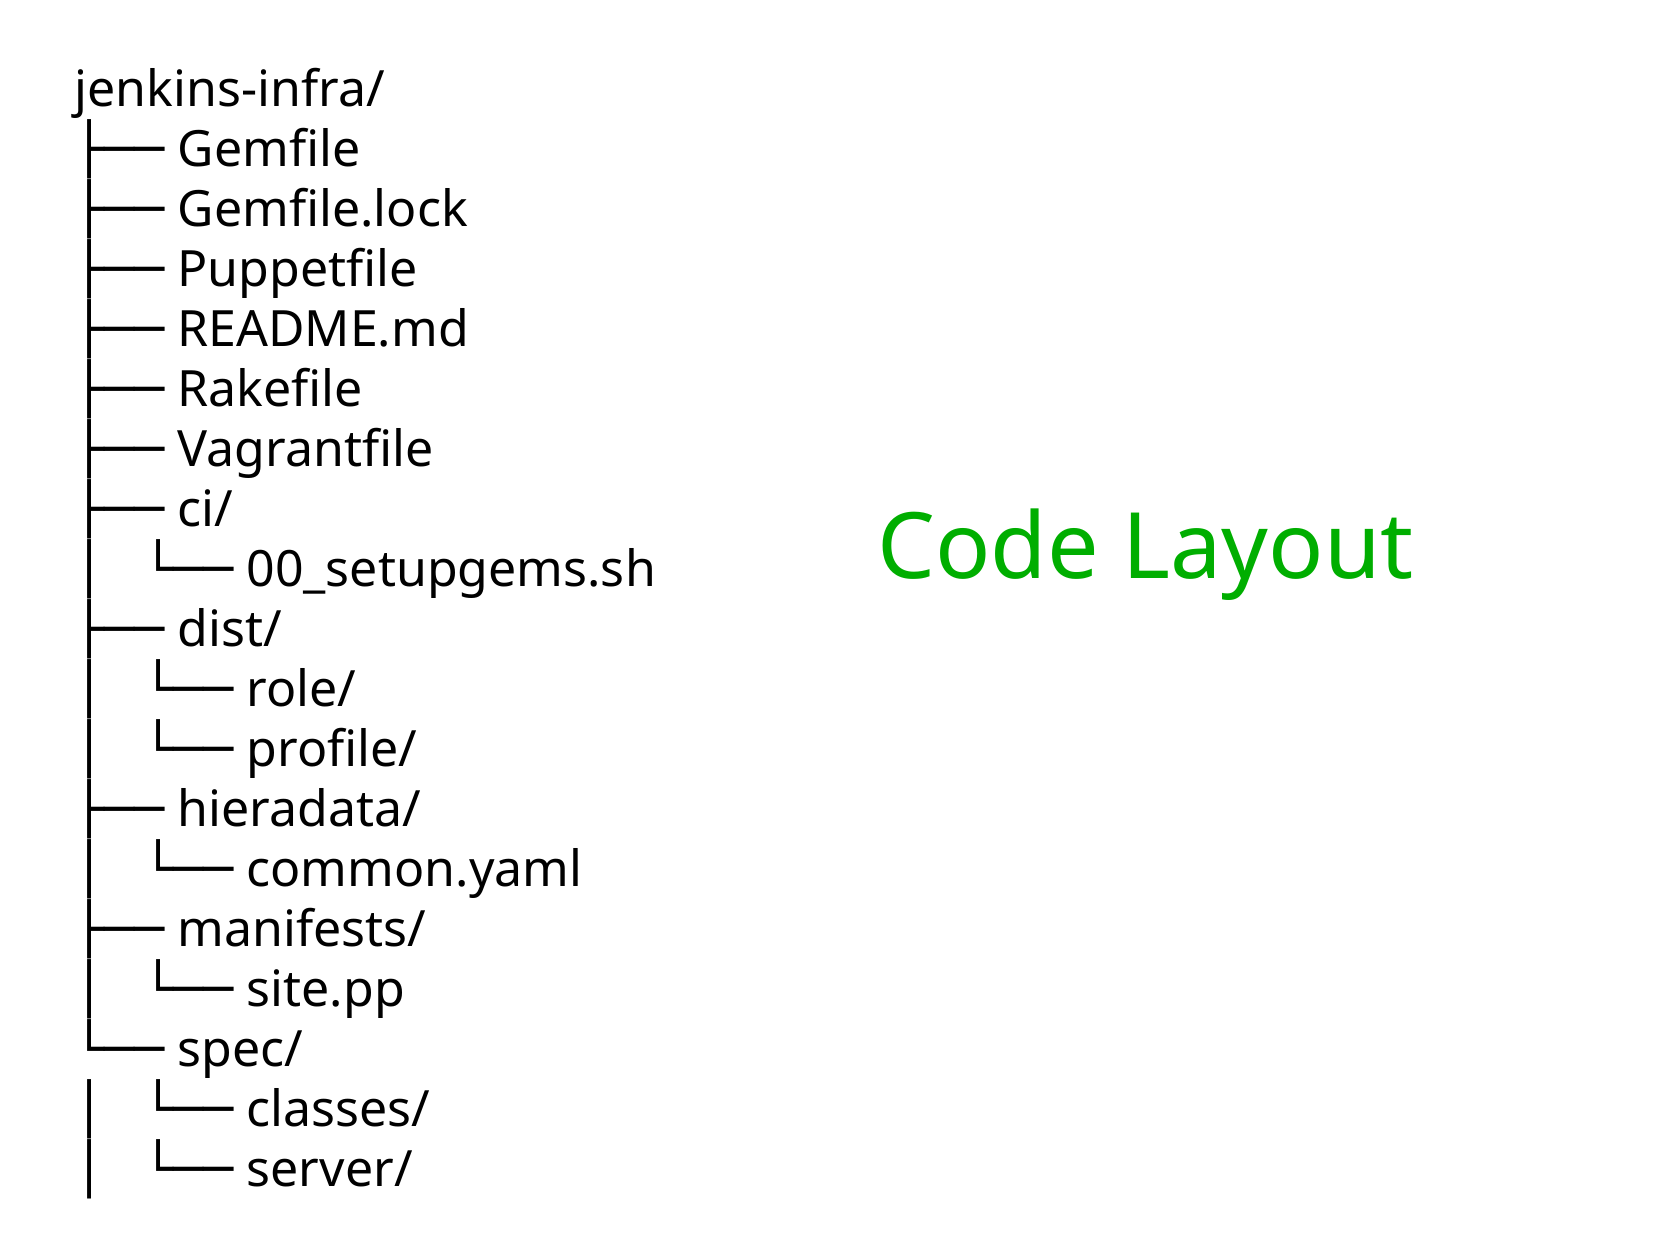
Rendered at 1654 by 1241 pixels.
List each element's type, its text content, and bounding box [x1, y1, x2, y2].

text_box jenkins-infra/ ├── Gemfile ├── Gemfile.lock ├── Puppetfile ├── README.md ├── Rakefile ├── Vagrantfile ├── ci/ │ └── 00_setupgems.sh ├── dist/ │ └── role/ │ └── profile/ ├── hieradata/ │ └── common.yaml ├── manifests/ │ └── site.pp └── spec/ │ └── classes/ │ └── server/ [59, 49, 1350, 1241]
text_box Code Layout [1350, 437, 1654, 645]
